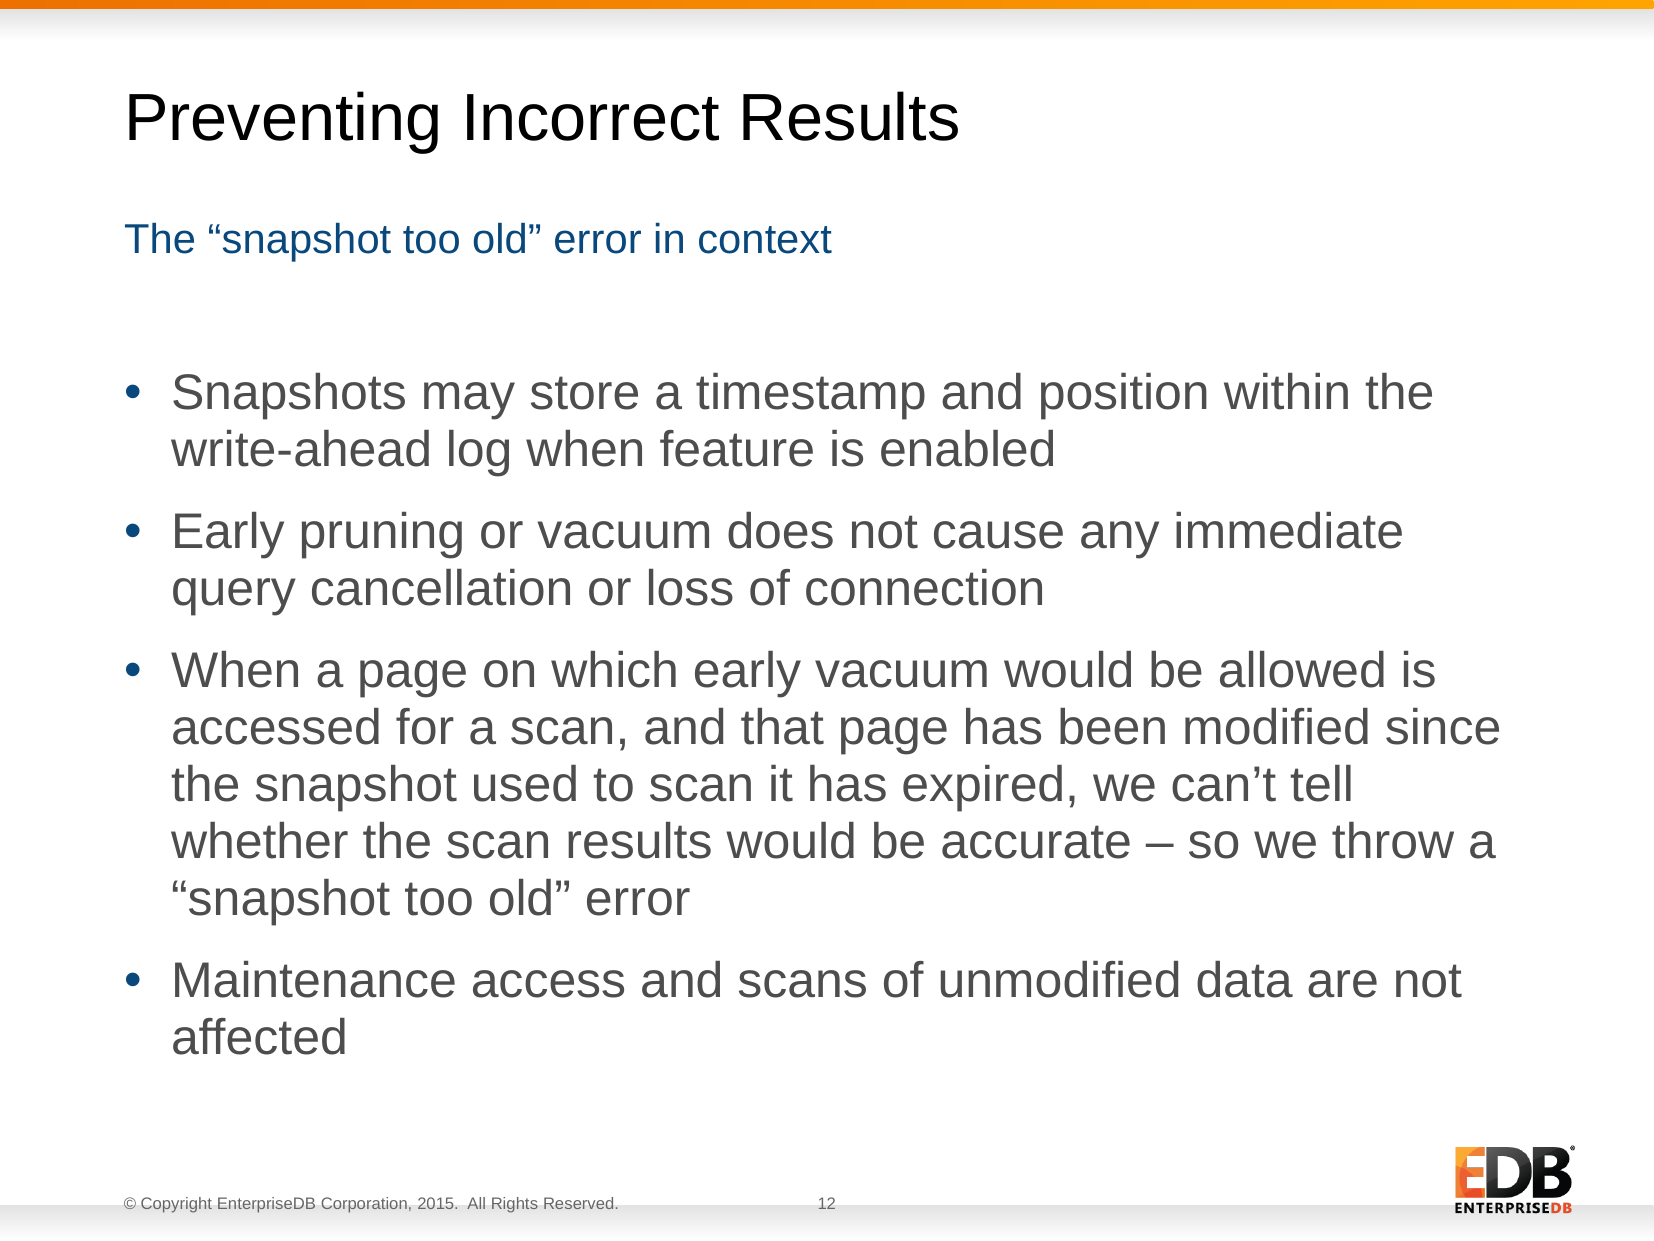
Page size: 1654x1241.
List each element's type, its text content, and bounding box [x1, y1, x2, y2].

picture [1453, 1142, 1576, 1214]
list Snapshots may store a timestamp and position within the write-ahead log when feature is enabled Early pruning or vacuum does not cause any immediate query cancellation or loss of connection When a page on which early vacuum would be allowed is accessed for a scan, and that page has been modified since the snapshot used to scan it has expired, we can’t tell whether the scan results would be accurate – so we throw a “snapshot too old” error Maintenance access and scans of unmodified data are not affected [109, 356, 1546, 1085]
title Preventing Incorrect Results [109, 29, 1546, 208]
list The “snapshot too old” error in context [109, 208, 1549, 288]
